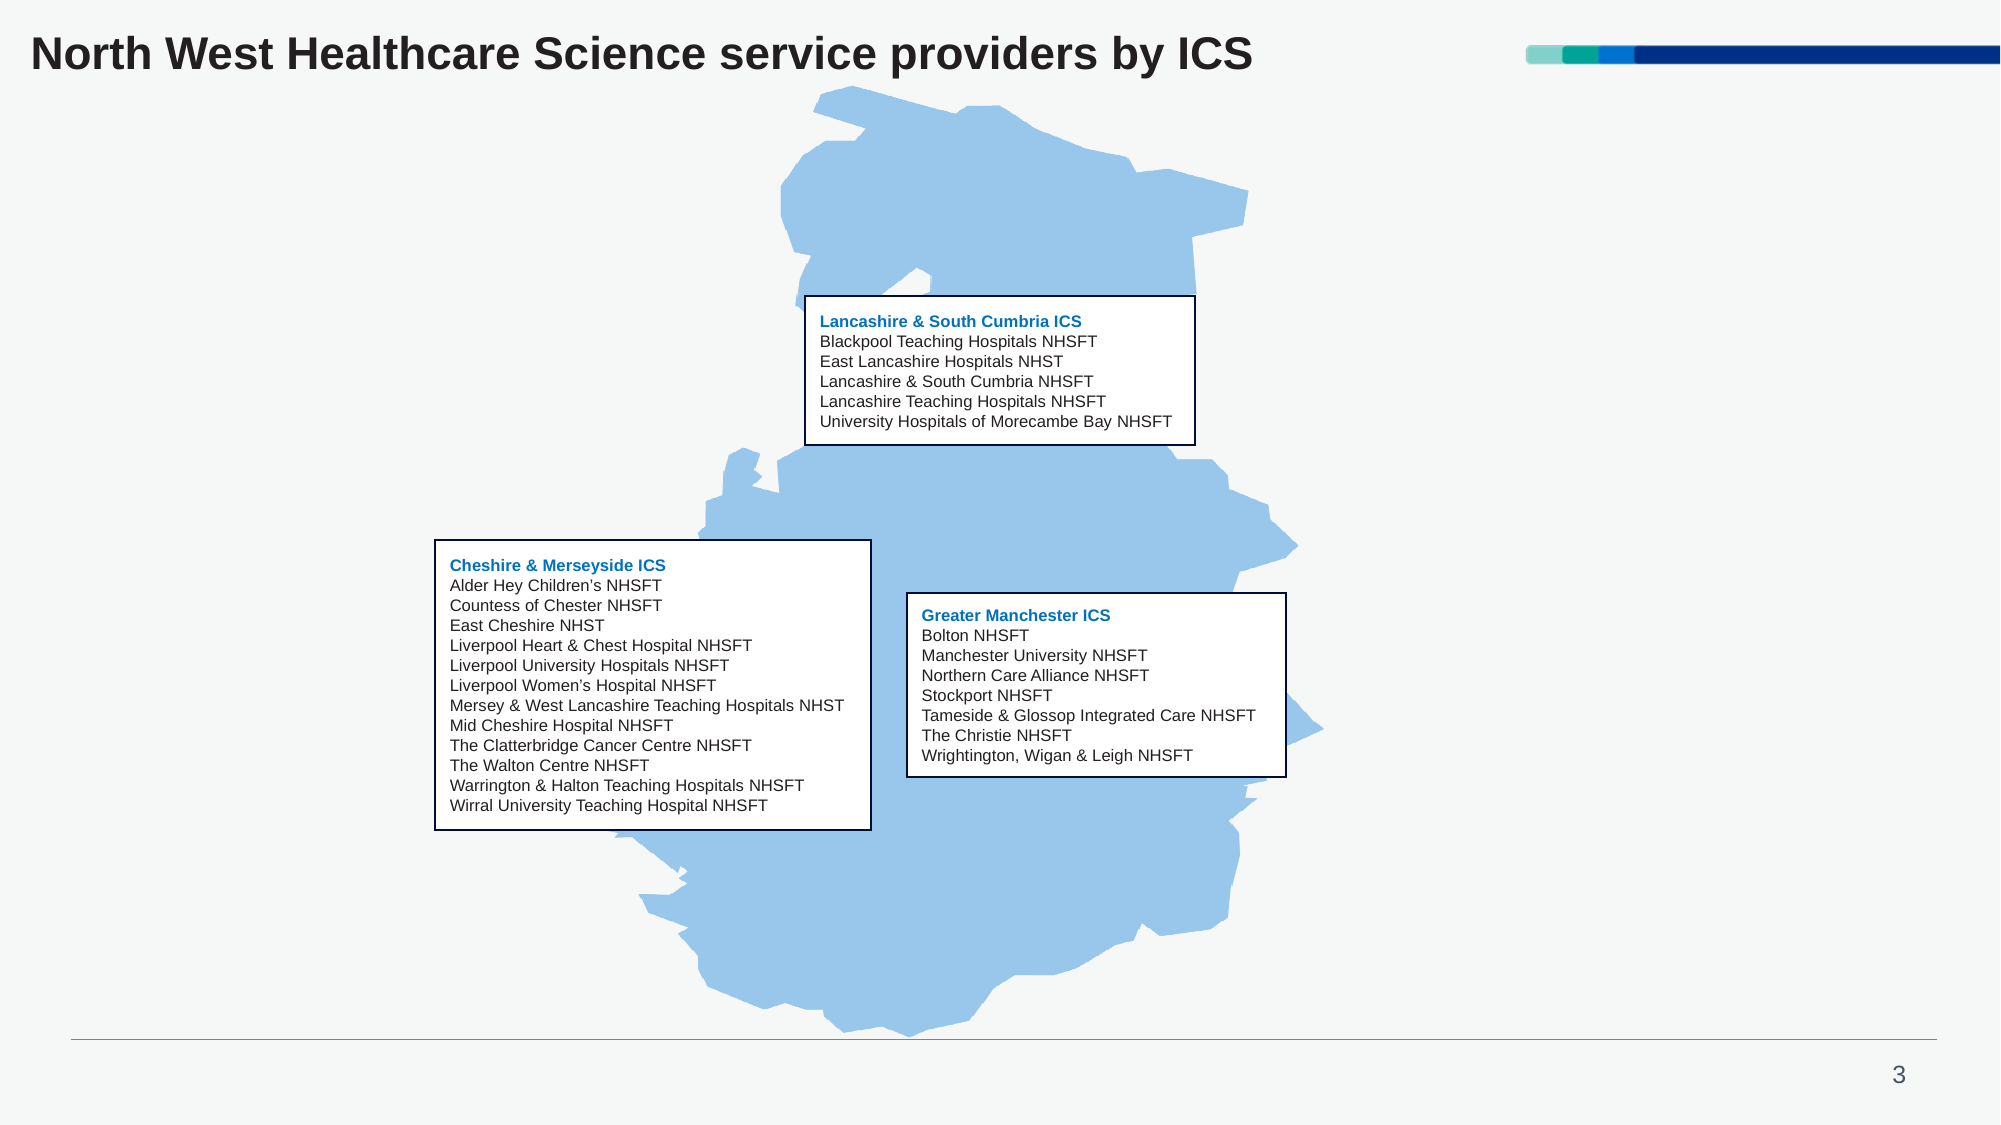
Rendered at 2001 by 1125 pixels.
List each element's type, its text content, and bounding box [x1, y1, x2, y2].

picture [538, 92, 1357, 1052]
text_box Cheshire & Merseyside ICS Alder Hey Children’s NHSFT Countess of Chester NHSFT East Cheshire NHST Liverpool Heart & Chest Hospital NHSFT Liverpool University Hospitals NHSFT Liverpool Women’s Hospital NHSFT Mersey & West Lancashire Teaching Hospitals NHST Mid Cheshire Hospital NHSFT The Clatterbridge Cancer Centre NHSFT The Walton Centre NHSFT Warrington & Halton Teaching Hospitals NHSFT Wirral University Teaching Hospital NHSFT [435, 540, 871, 830]
text_box Lancashire & South Cumbria ICS Blackpool Teaching Hospitals NHSFT East Lancashire Hospitals NHST Lancashire & South Cumbria NHSFT Lancashire Teaching Hospitals NHSFT University Hospitals of Morecambe Bay NHSFT [805, 296, 1195, 445]
text_box Greater Manchester ICS Bolton NHSFT Manchester University NHSFT Northern Care Alliance NHSFT Stockport NHSFT Tameside & Glossop Integrated Care NHSFT The Christie NHSFT Wrightington, Wigan & Leigh NHSFT [907, 593, 1286, 777]
title North West Healthcare Science service providers by ICS [30, 18, 1902, 92]
